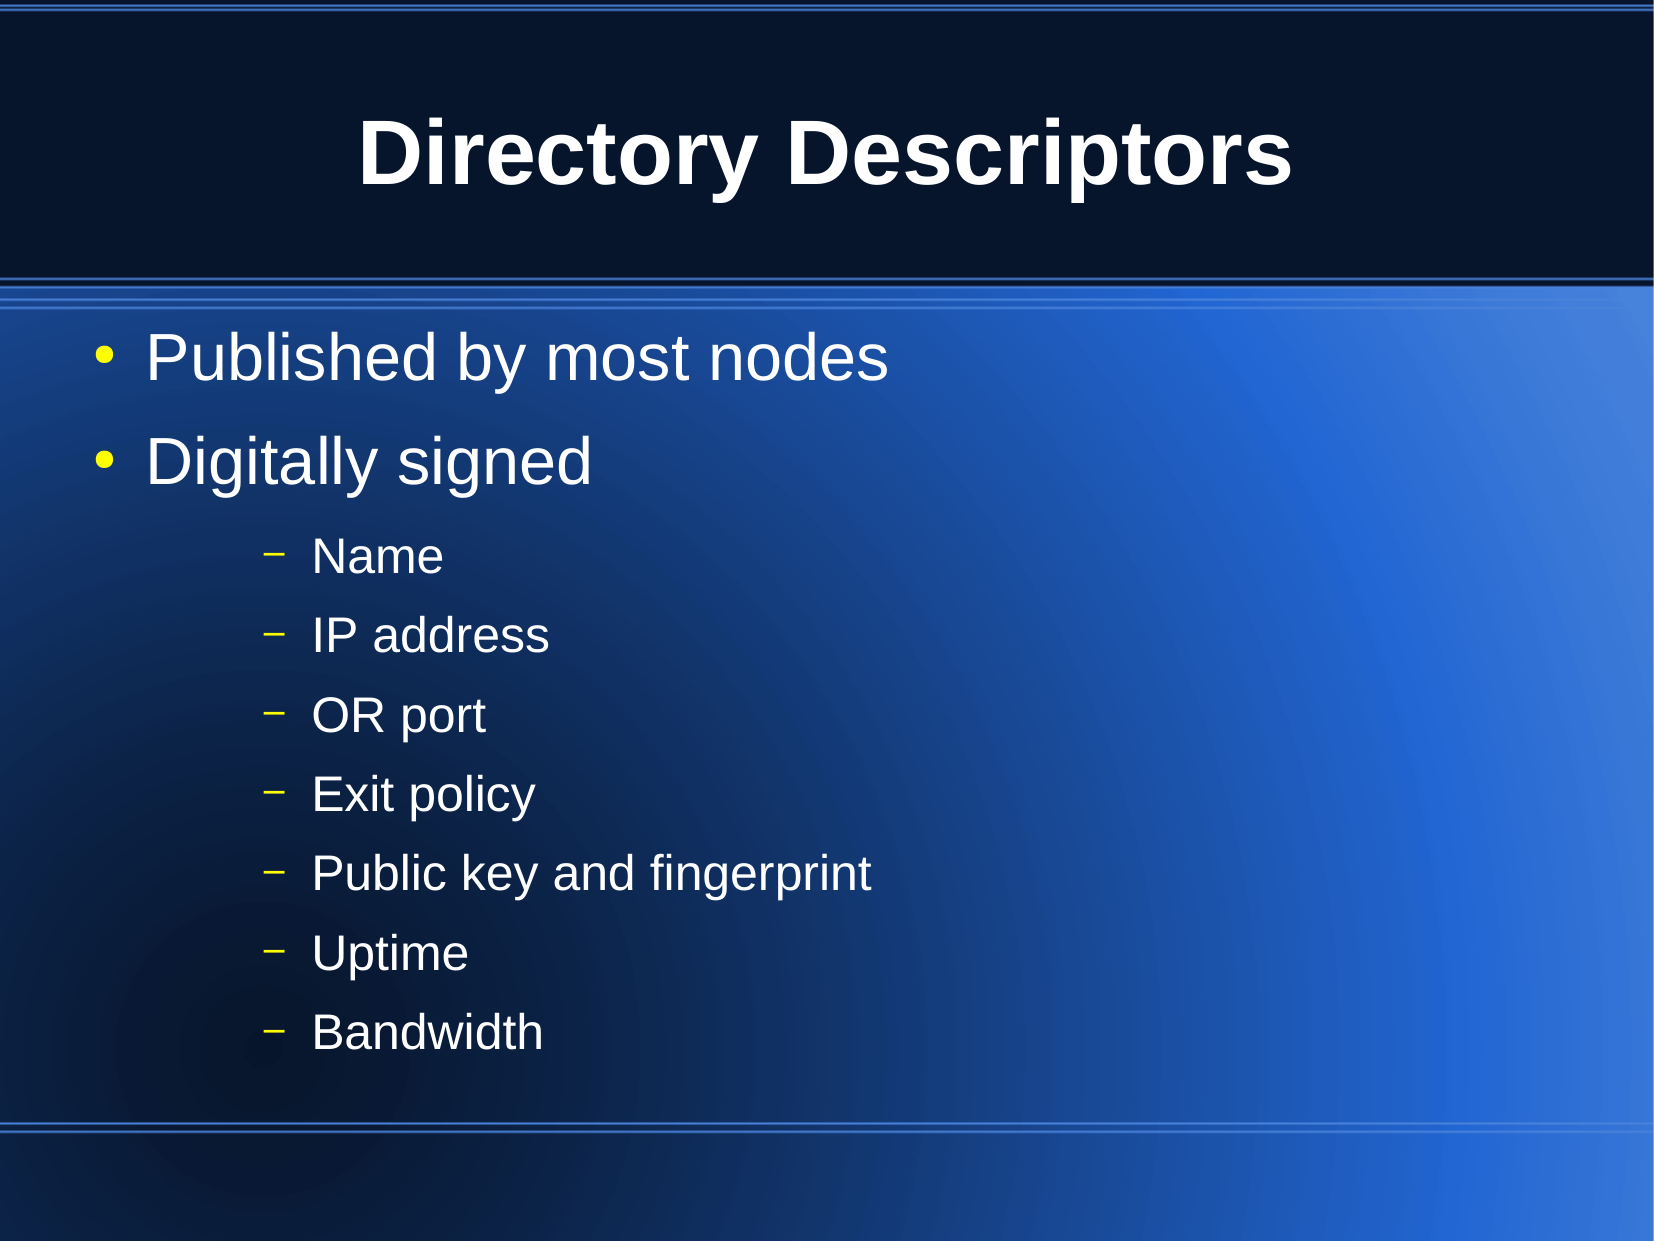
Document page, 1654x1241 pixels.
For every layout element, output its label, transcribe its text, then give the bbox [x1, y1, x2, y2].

picture [0, 0, 1654, 1241]
list Published by most nodes Digitally signed Name IP address OR port Exit policy Public key and fingerprint Uptime Bandwidth [75, 319, 1564, 1061]
title Directory Descriptors [82, 56, 1571, 250]
